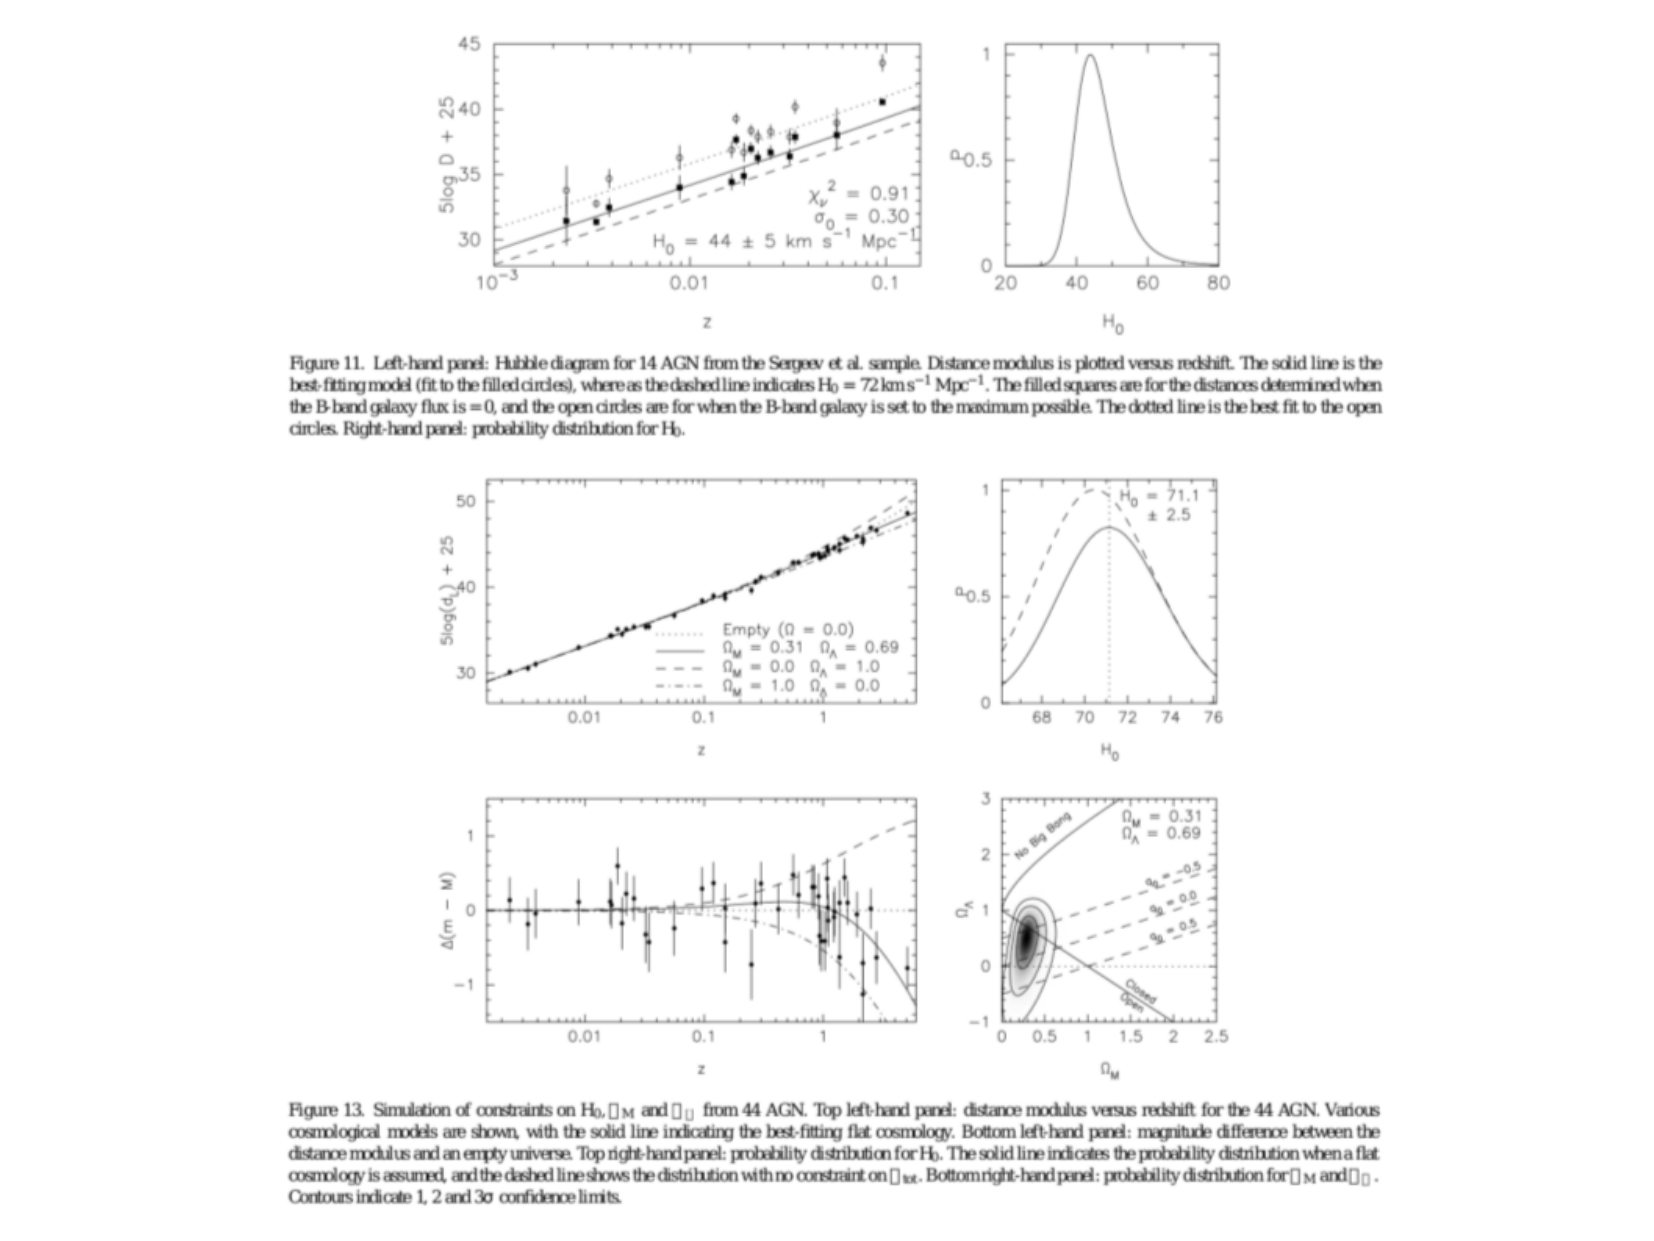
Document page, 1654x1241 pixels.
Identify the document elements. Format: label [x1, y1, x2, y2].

picture [284, 33, 1387, 445]
picture [283, 474, 1388, 1212]
